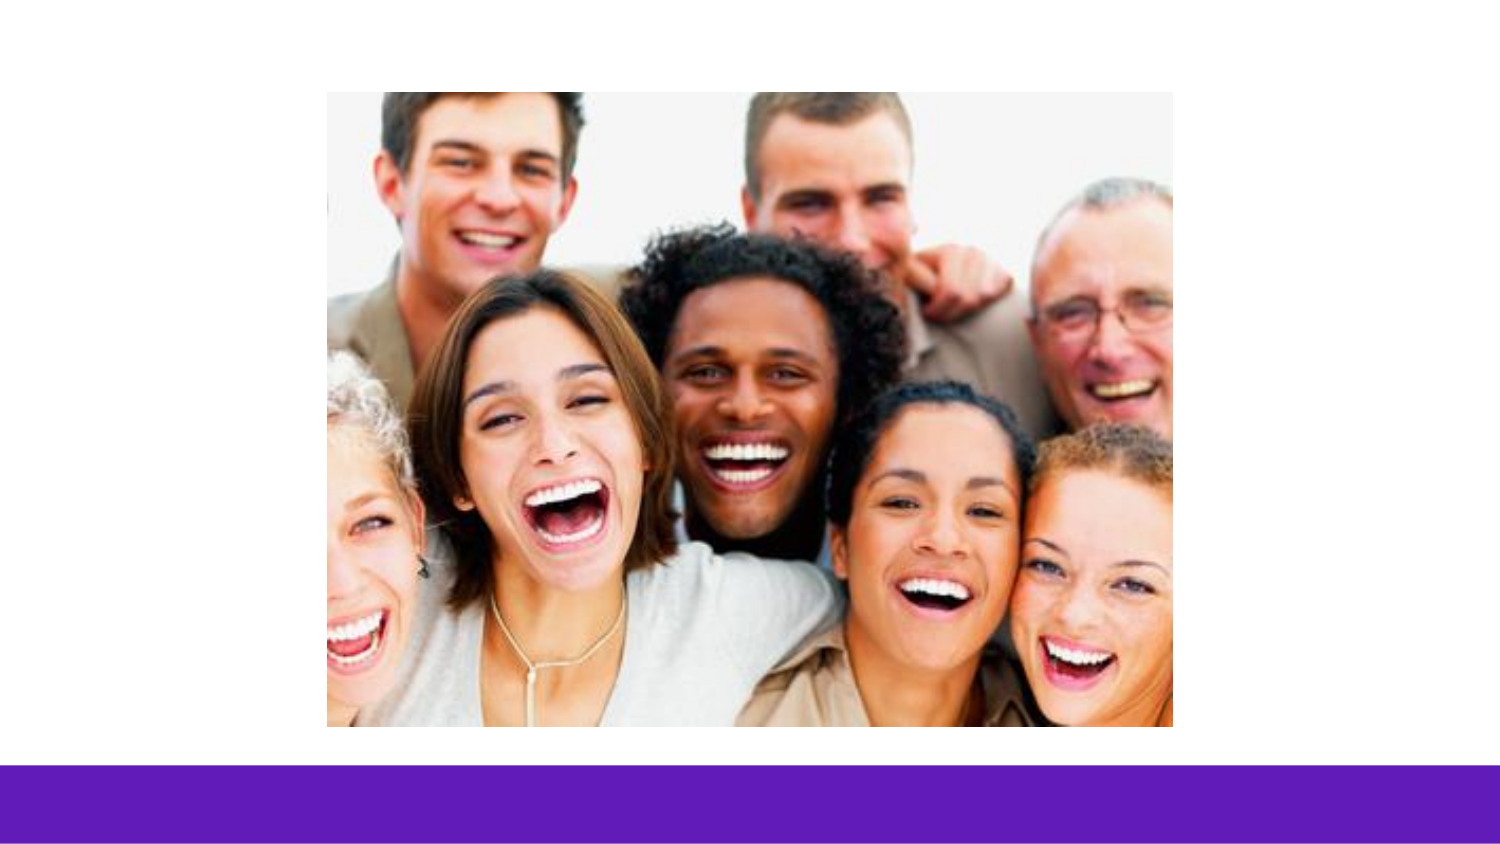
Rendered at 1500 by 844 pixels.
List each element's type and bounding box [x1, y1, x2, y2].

picture [327, 92, 1173, 727]
